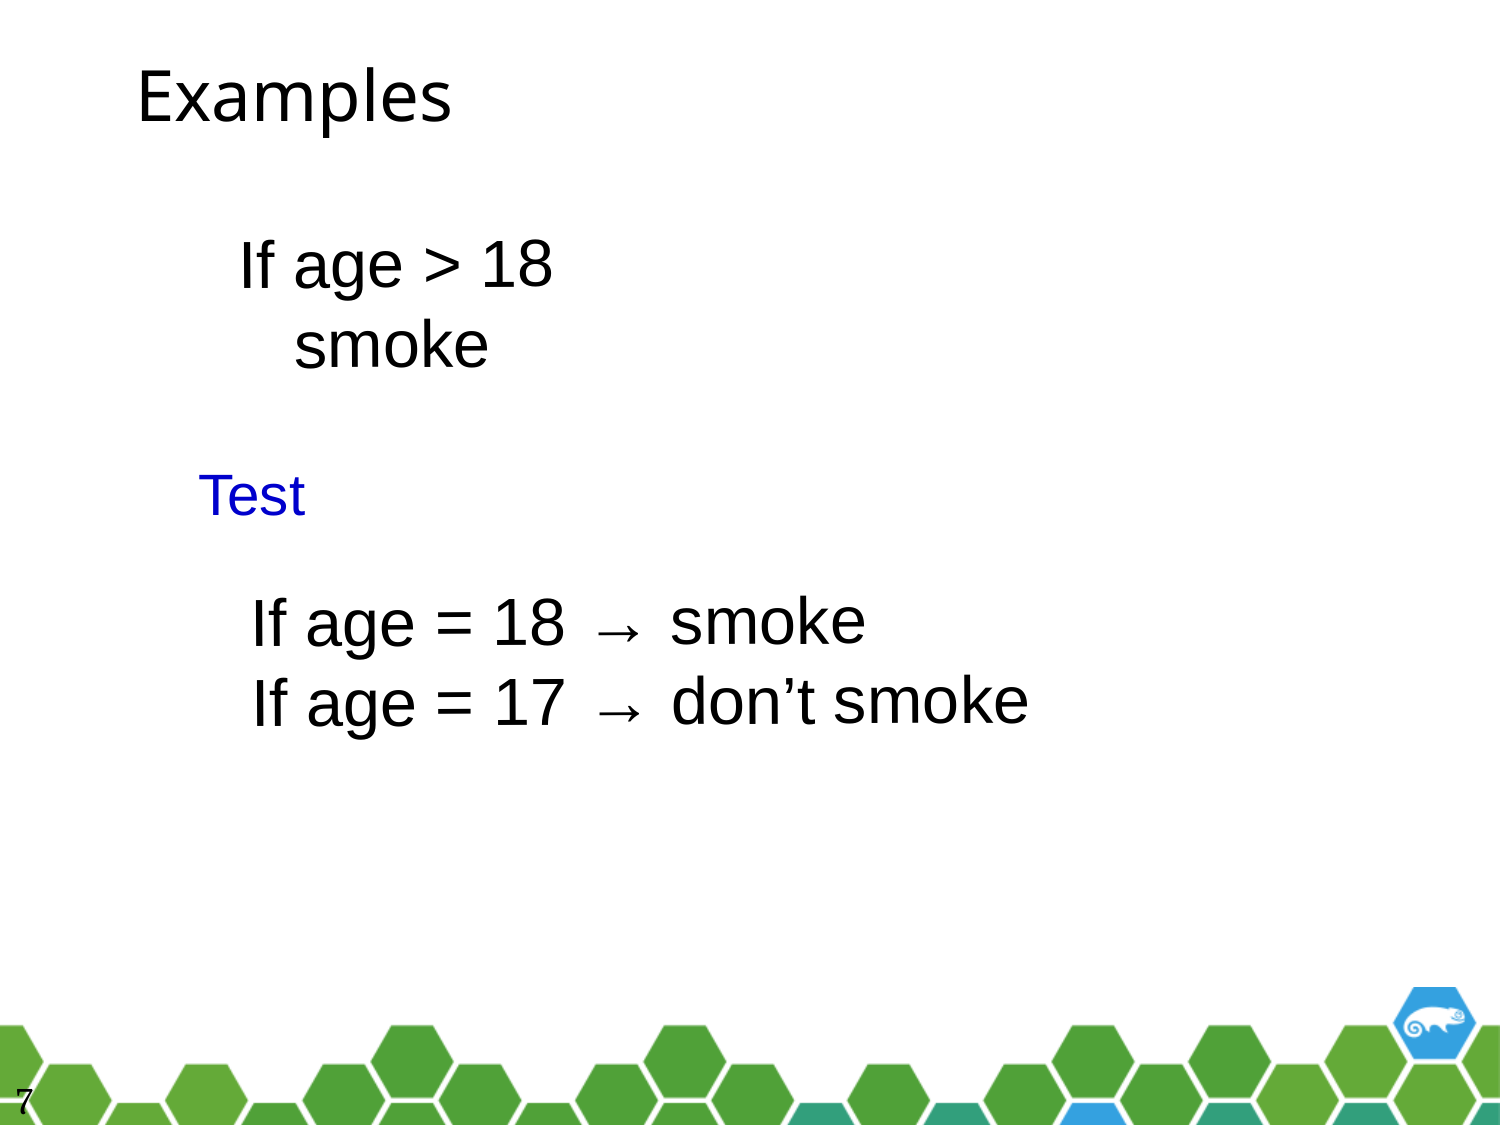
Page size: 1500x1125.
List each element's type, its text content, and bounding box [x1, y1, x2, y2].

picture [1197, 987, 1500, 1125]
text_box If age > 18 smoke [204, 208, 1185, 809]
text_box Examples [134, 12, 1371, 175]
text_box Test [183, 450, 447, 534]
text_box If age = 18 → smoke If age = 17 → don’t smoke [216, 566, 1198, 1125]
picture [0, 987, 220, 1125]
